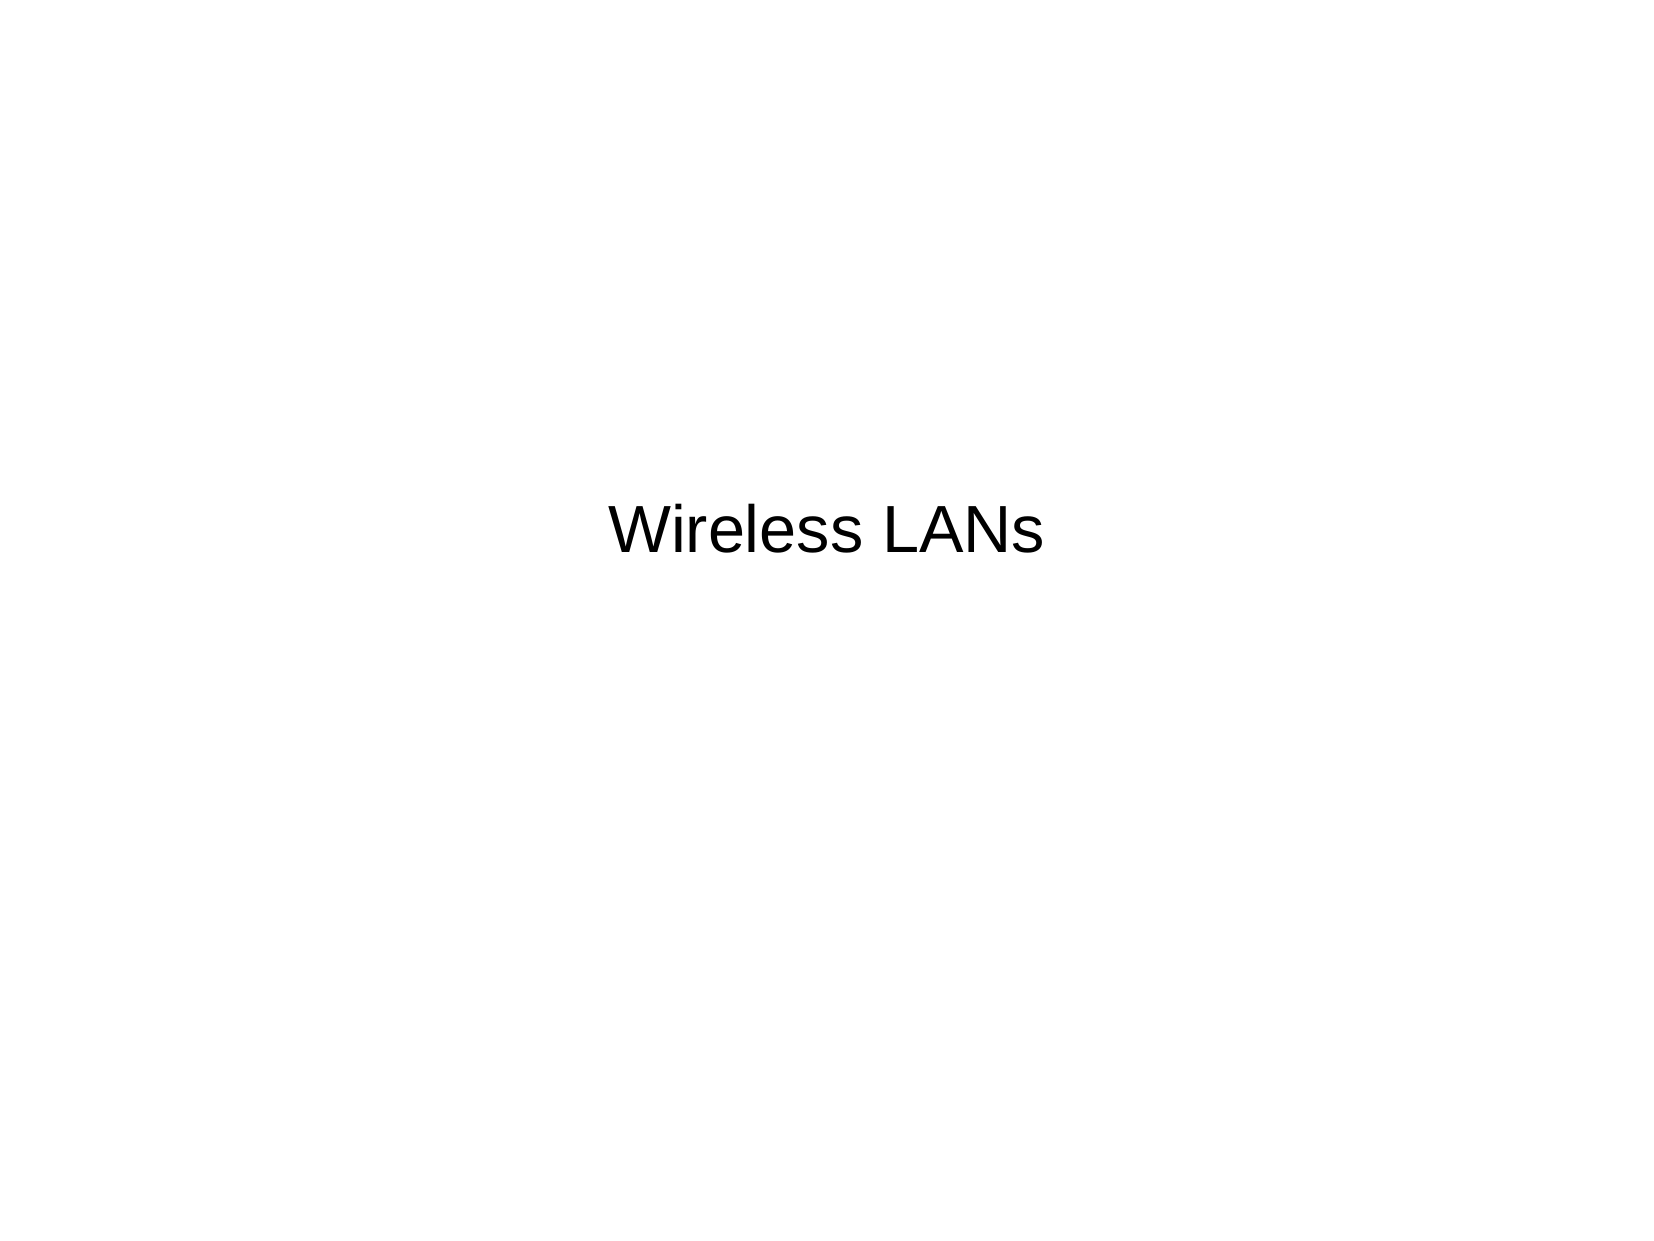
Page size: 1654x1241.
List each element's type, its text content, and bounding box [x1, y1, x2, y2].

subtitle Wireless LANs [82, 49, 1571, 1010]
